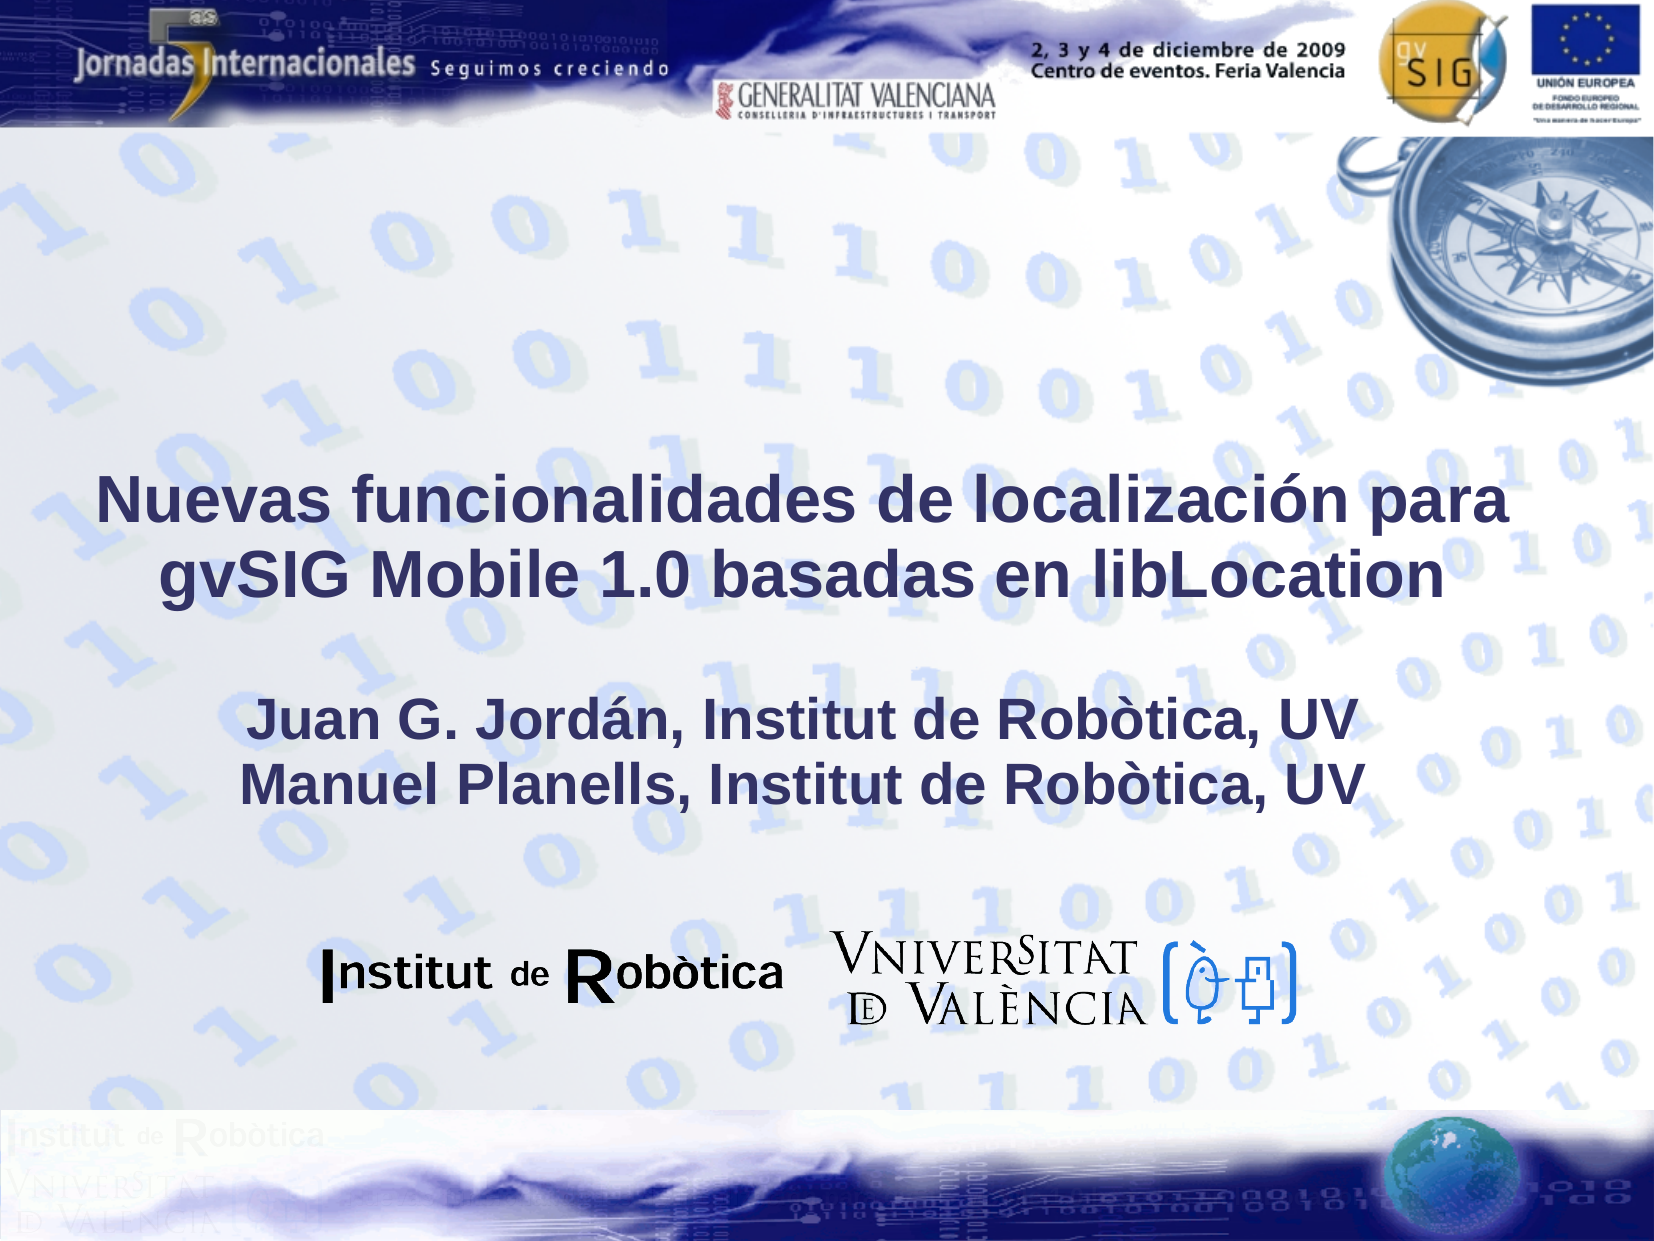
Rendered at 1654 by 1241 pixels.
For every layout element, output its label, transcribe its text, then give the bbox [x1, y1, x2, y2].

picture [0, 0, 1654, 1241]
text_box Nuevas funcionalidades de localización para gvSIG Mobile 1.0 basadas en libLocation Juan G. Jordán, Institut de Robòtica, UV Manuel Planells, Institut de Robòtica, UV [59, 442, 1548, 836]
